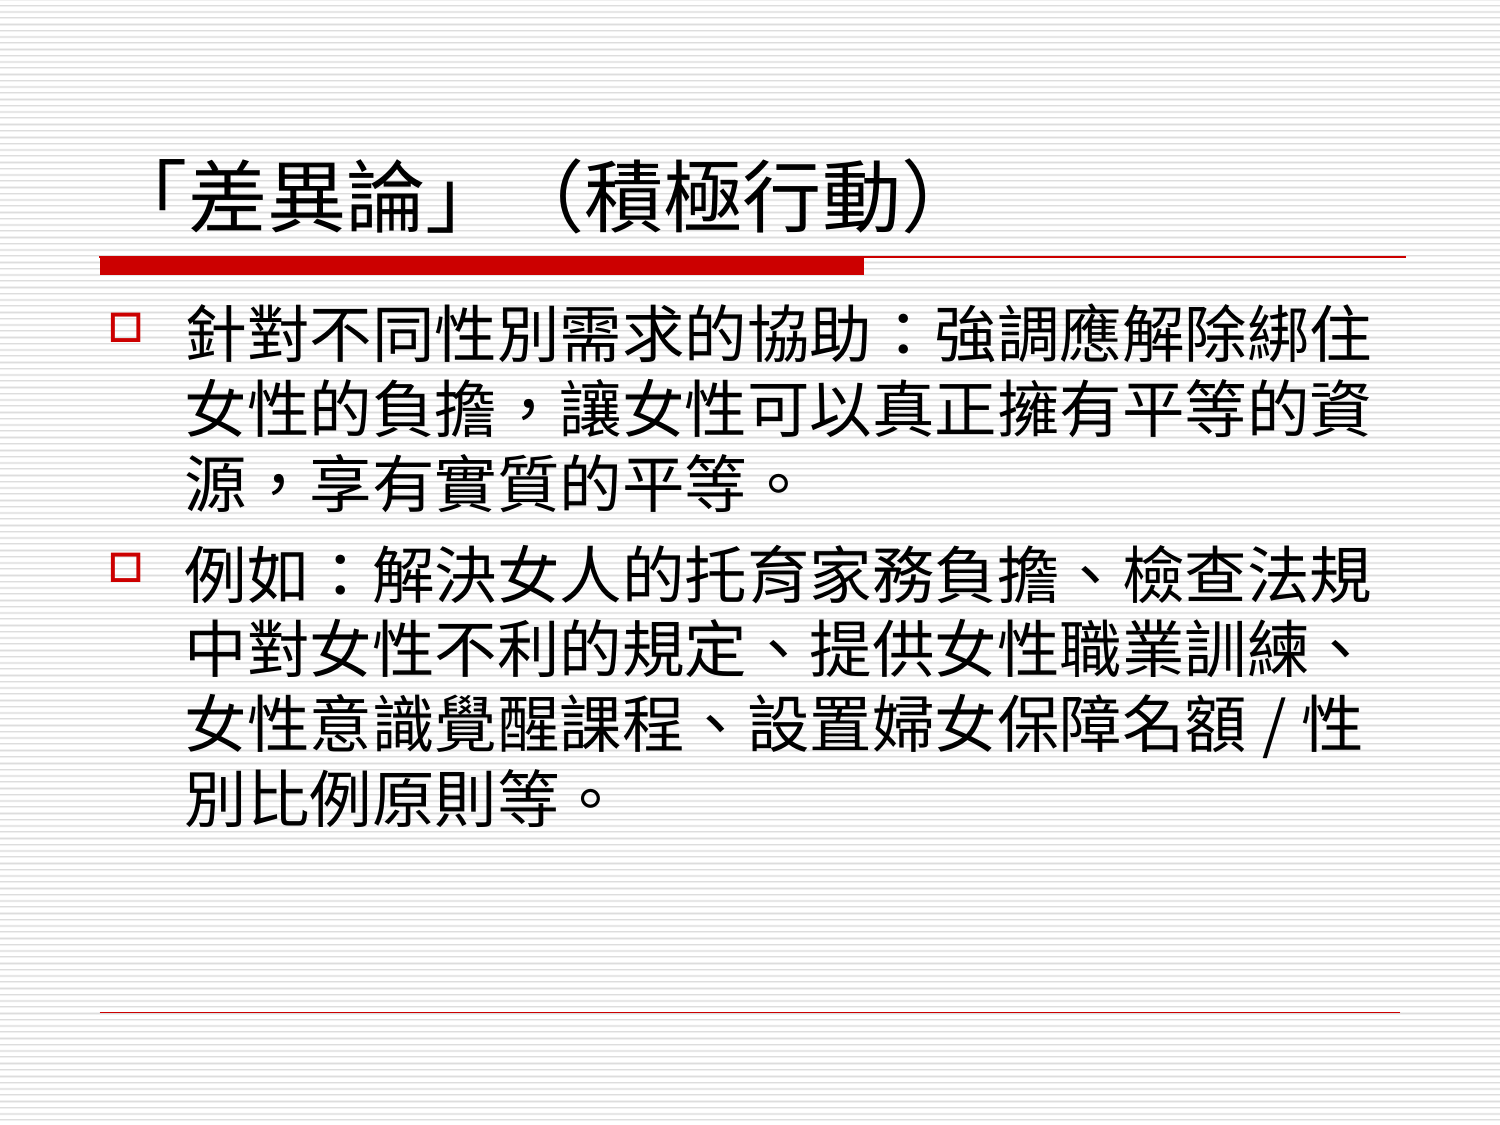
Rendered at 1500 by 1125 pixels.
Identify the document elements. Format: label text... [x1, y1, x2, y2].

list 針對不同性別需求的協助：強調應解除綁住女性的負擔，讓女性可以真正擁有平等的資源，享有實質的平等。 例如：解決女人的托育家務負擔、檢查法規中對女性不利的規定、提供女性職業訓練、女性意識覺醒課程、設置婦女保障名額/性別比例原則等。 [92, 287, 1406, 988]
picture [0, 0, 1500, 1125]
title 「差異論」（積極行動） [94, 50, 1407, 250]
